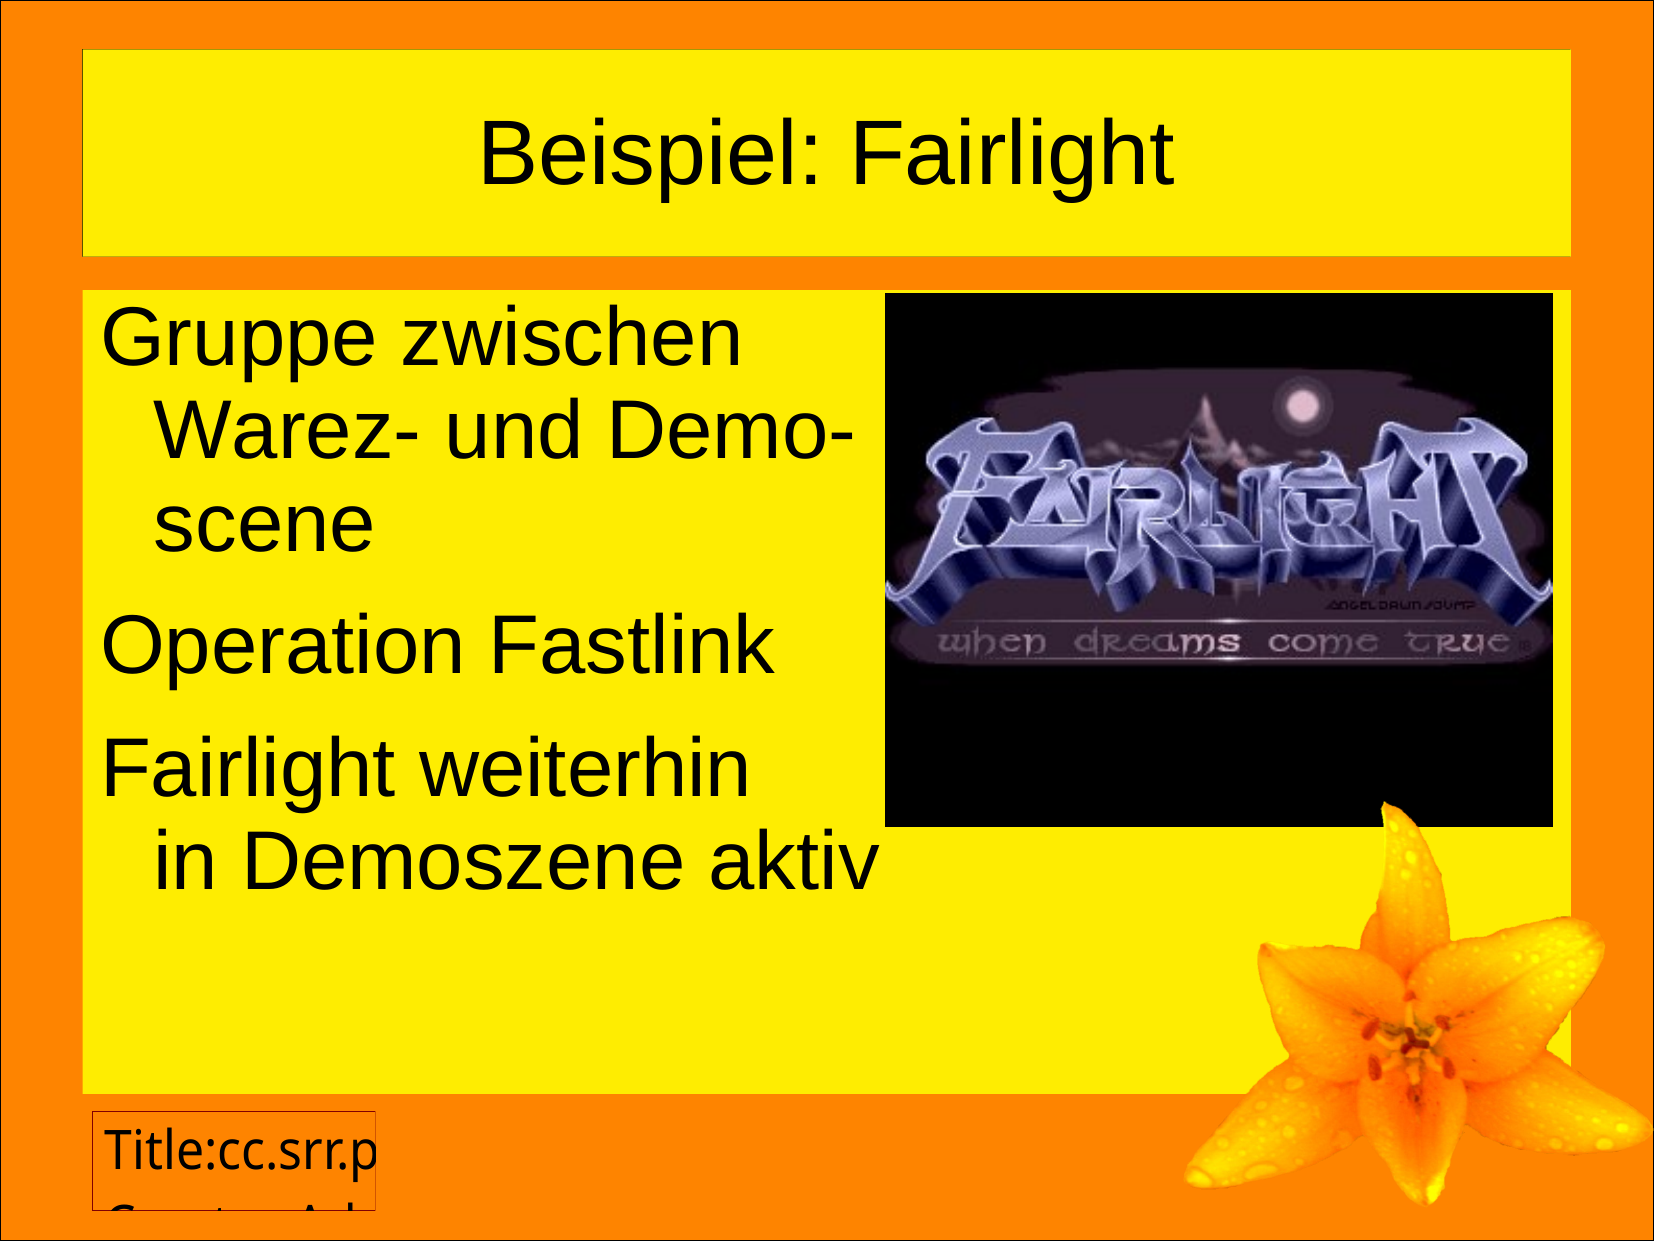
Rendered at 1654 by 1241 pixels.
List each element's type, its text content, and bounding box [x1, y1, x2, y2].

title Beispiel: Fairlight [82, 49, 1571, 257]
picture [88, 1108, 376, 1211]
picture [885, 293, 1654, 1241]
text_box [0, 0, 1654, 1241]
list Gruppe zwischen Warez- und Demo- scene Operation Fastlink Fairlight weiterhin in Demoszene aktiv [82, 290, 1571, 1094]
